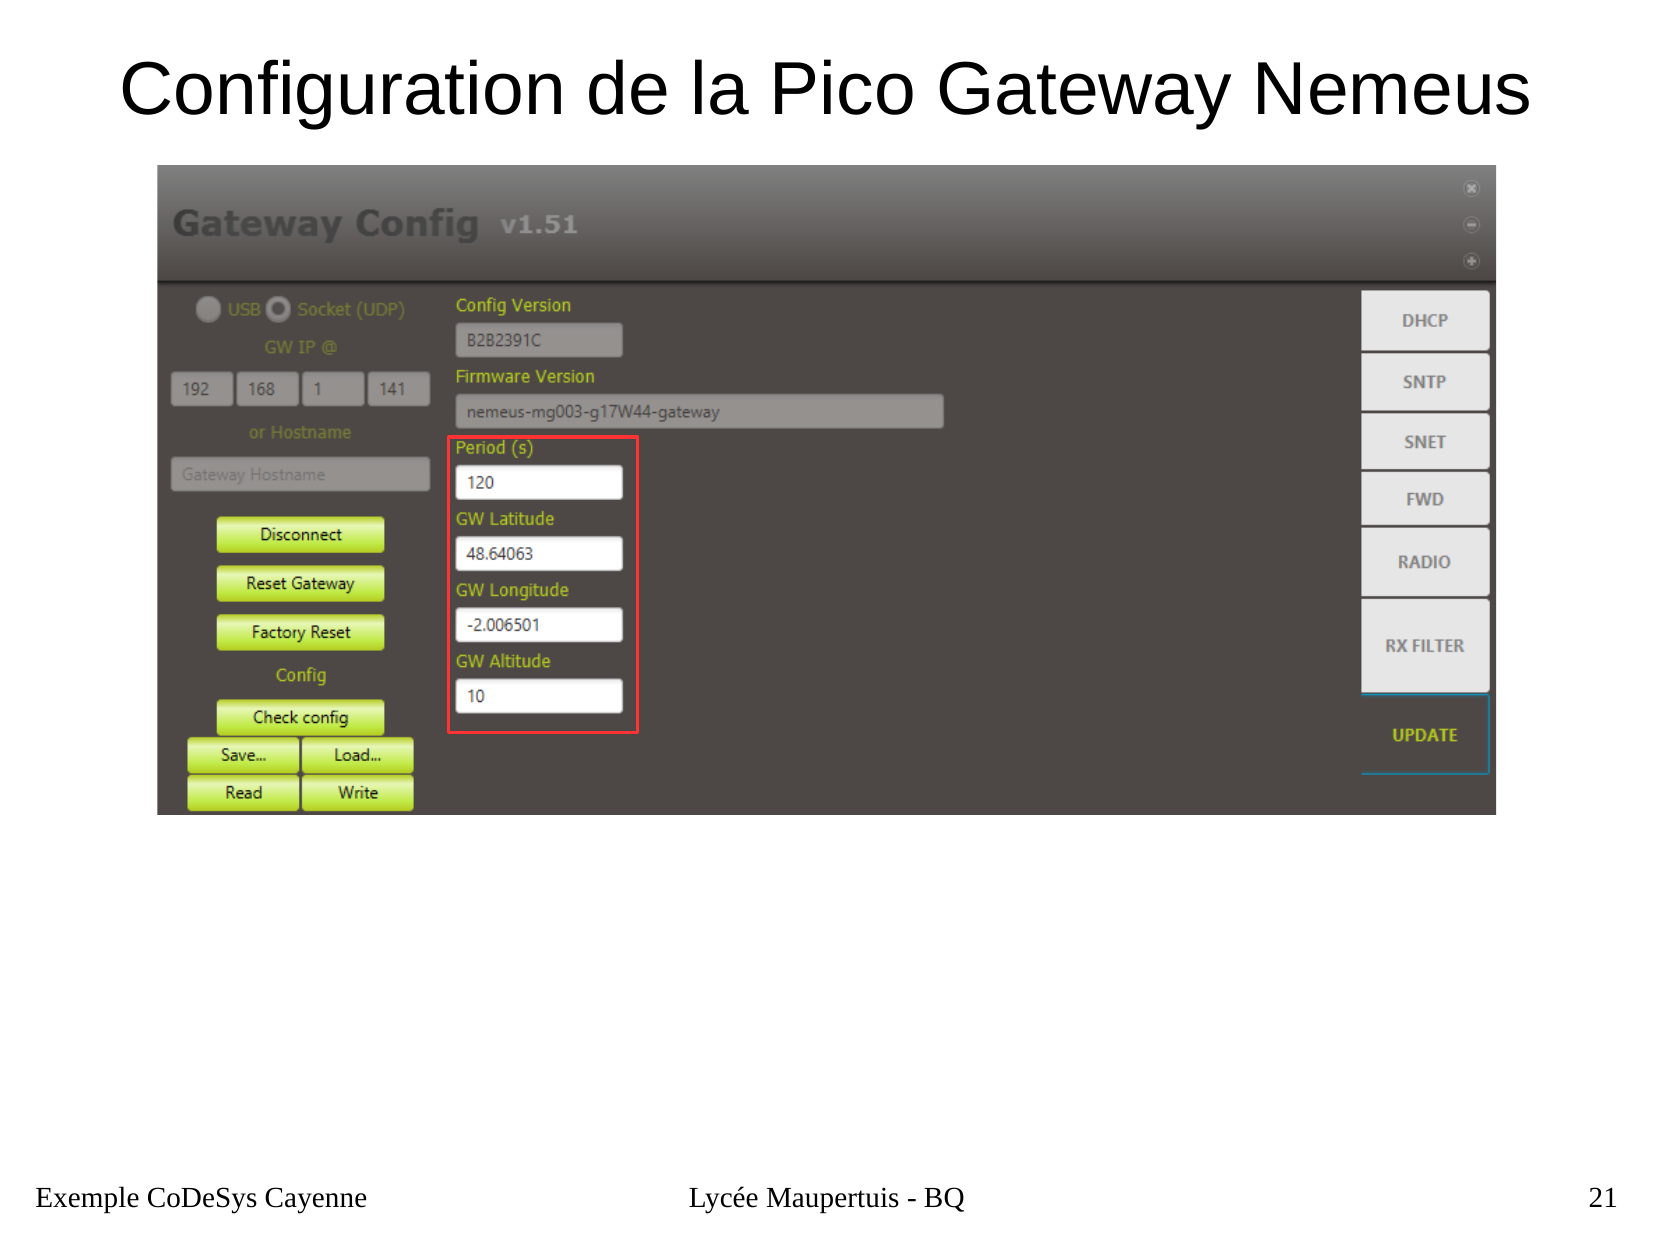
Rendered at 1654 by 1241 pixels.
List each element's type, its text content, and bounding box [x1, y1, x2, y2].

picture [157, 165, 1497, 815]
title Configuration de la Pico Gateway Nemeus [35, 35, 1619, 142]
